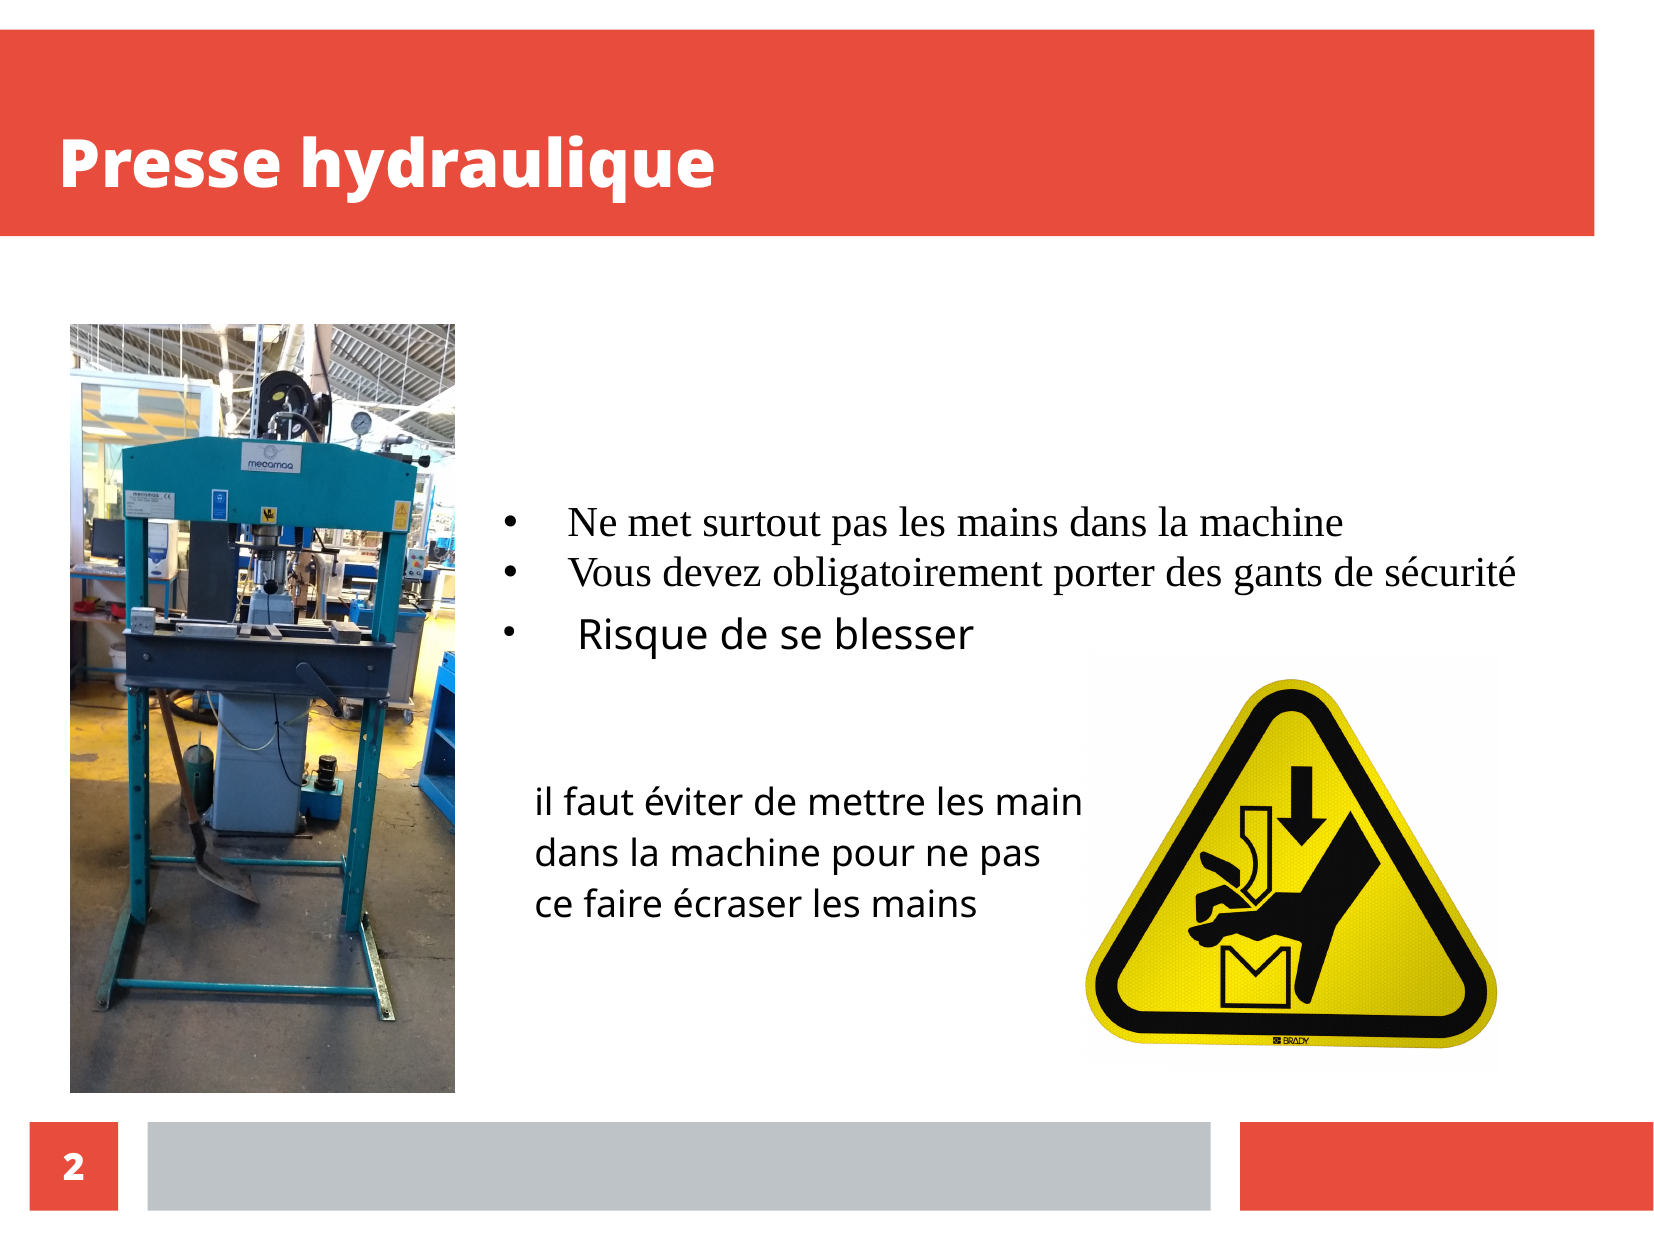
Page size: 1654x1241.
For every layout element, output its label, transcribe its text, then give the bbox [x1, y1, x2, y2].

chart [234, 295, 1654, 598]
title Presse hydraulique [59, 59, 1595, 207]
picture [1081, 649, 1501, 1075]
text_box il faut éviter de mettre les main dans la machine pour ne pas ce faire écraser les mains [519, 767, 1041, 925]
text_box Risque de se blesser [487, 597, 934, 665]
picture [70, 324, 455, 1093]
